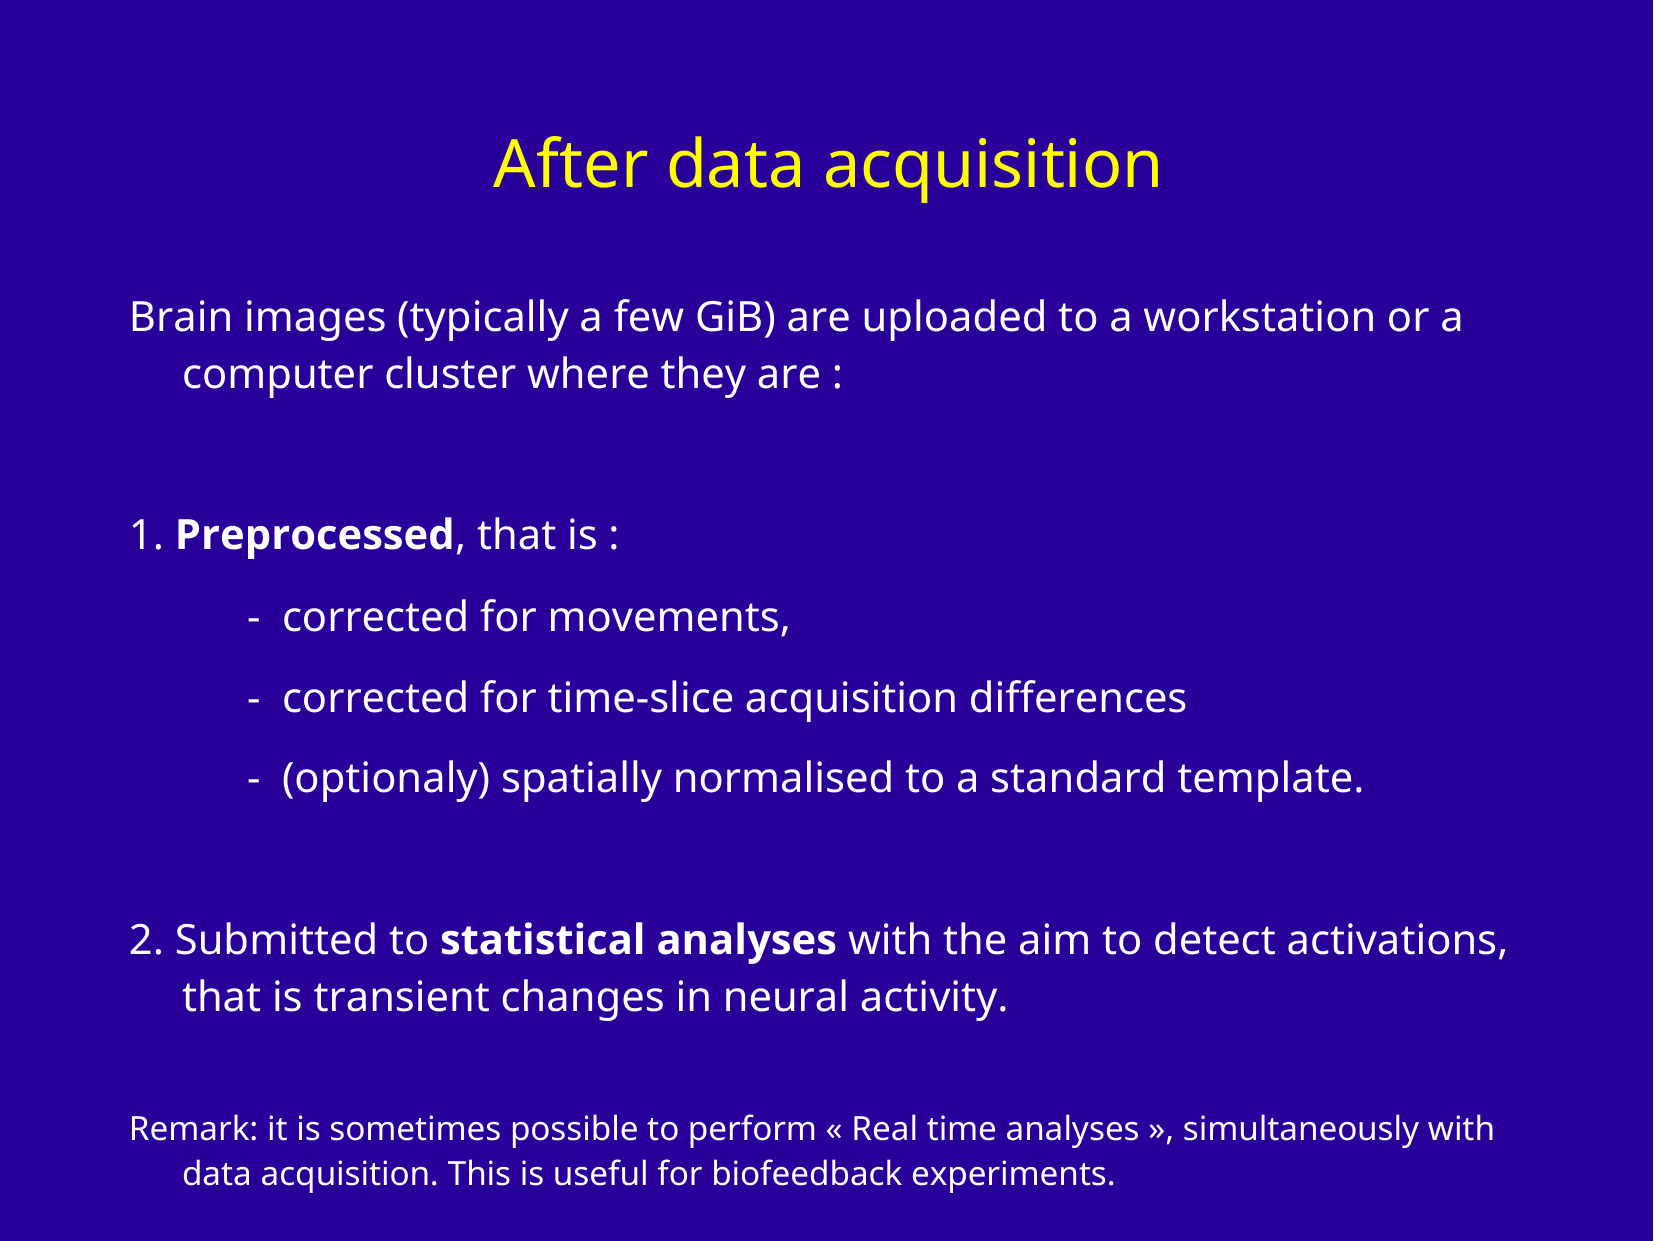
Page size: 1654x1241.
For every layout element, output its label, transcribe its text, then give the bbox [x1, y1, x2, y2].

list Brain images (typically a few GiB) are uploaded to a workstation or a computer cluster where they are : 1. Preprocessed, that is : - corrected for movements, - corrected for time-slice acquisition differences - (optionaly) spatially normalised to a standard template. 2. Submitted to statistical analyses with the aim to detect activations, that is transient changes in neural activity. Remark: it is sometimes possible to perform « Real time analyses », simultaneously with data acquisition. This is useful for biofeedback experiments. [111, 286, 1524, 1128]
title After data acquisition [123, 58, 1536, 266]
